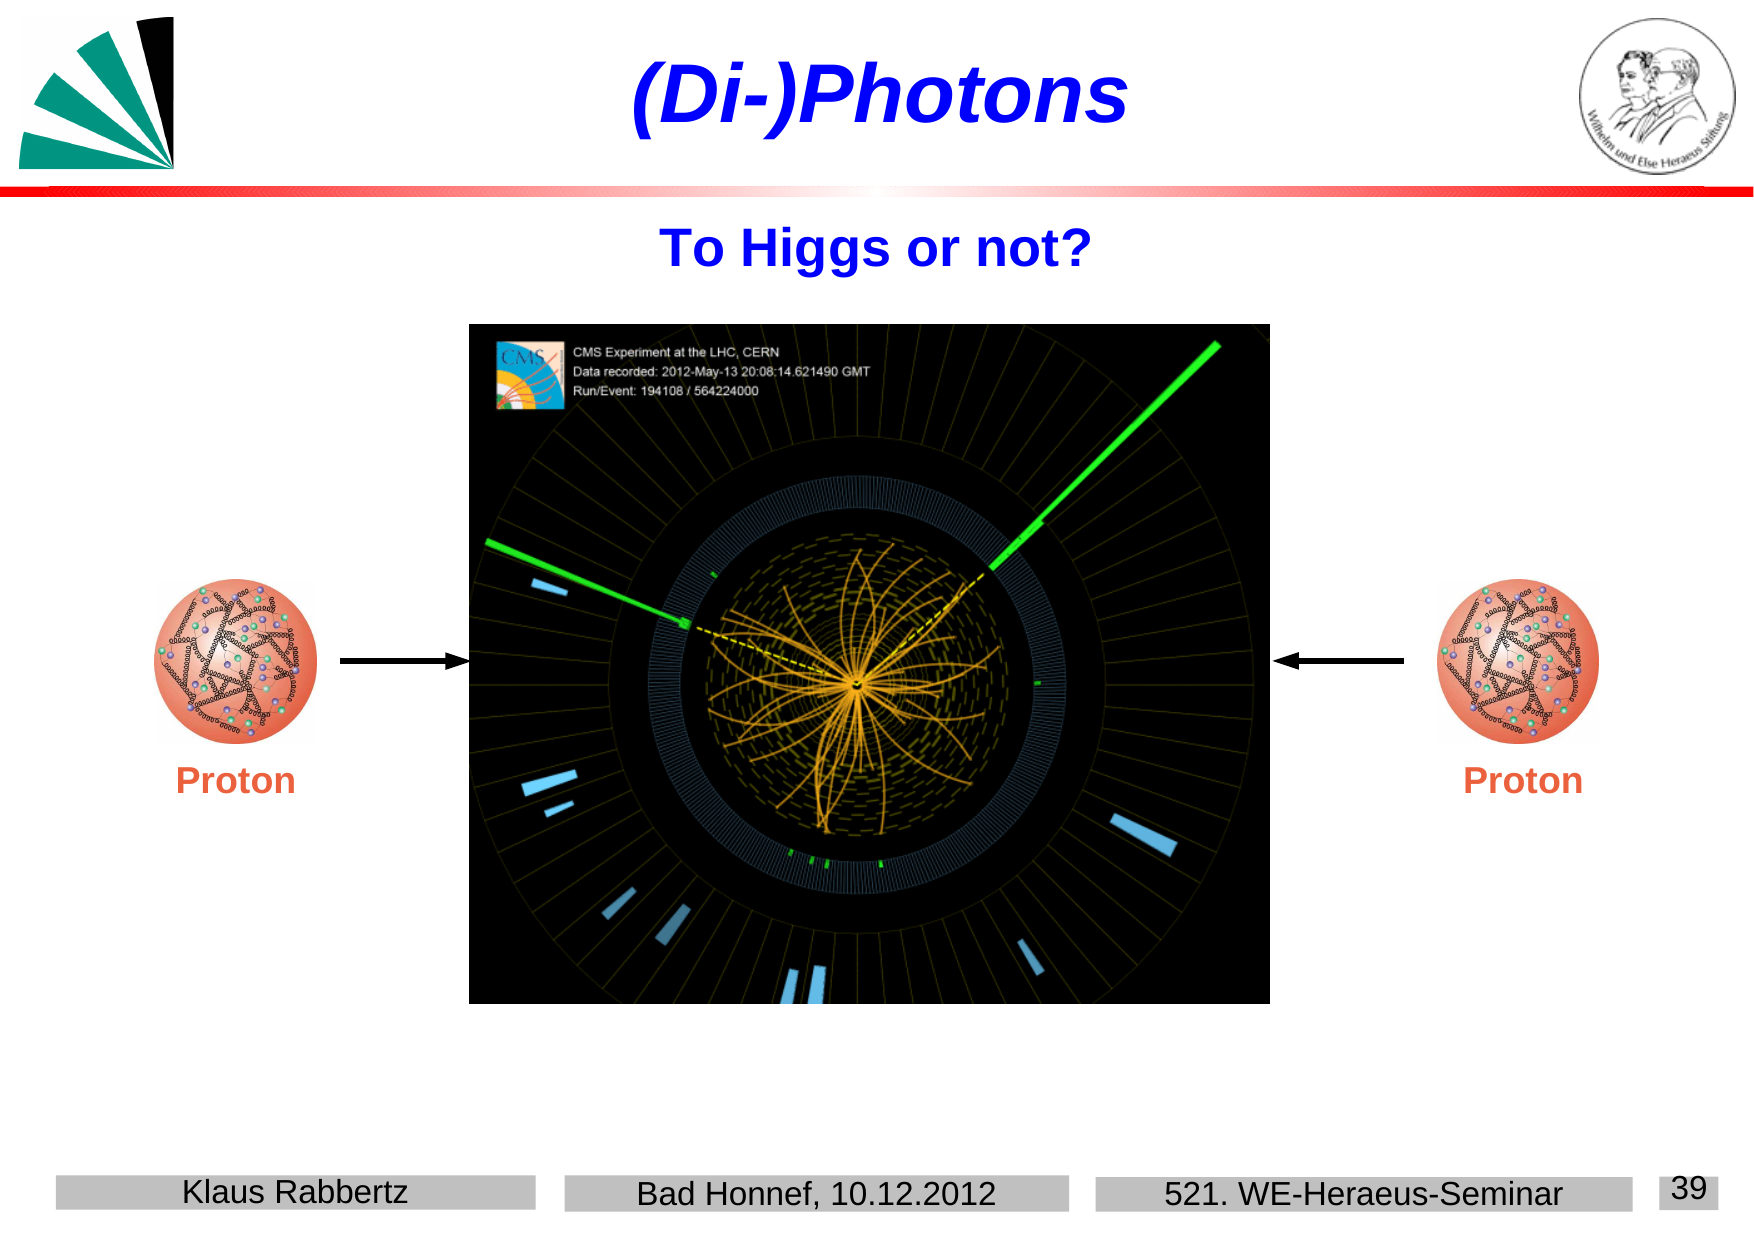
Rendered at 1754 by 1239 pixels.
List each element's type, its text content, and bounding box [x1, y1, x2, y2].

picture [469, 324, 1270, 1004]
text_box To Higgs or not? [647, 212, 1106, 285]
picture [154, 579, 317, 744]
text_box Proton [1451, 753, 1597, 808]
picture [1579, 18, 1736, 175]
text_box Proton [163, 753, 309, 808]
title (Di-)Photons [193, 0, 1570, 189]
picture [19, 17, 174, 171]
picture [1437, 579, 1599, 744]
